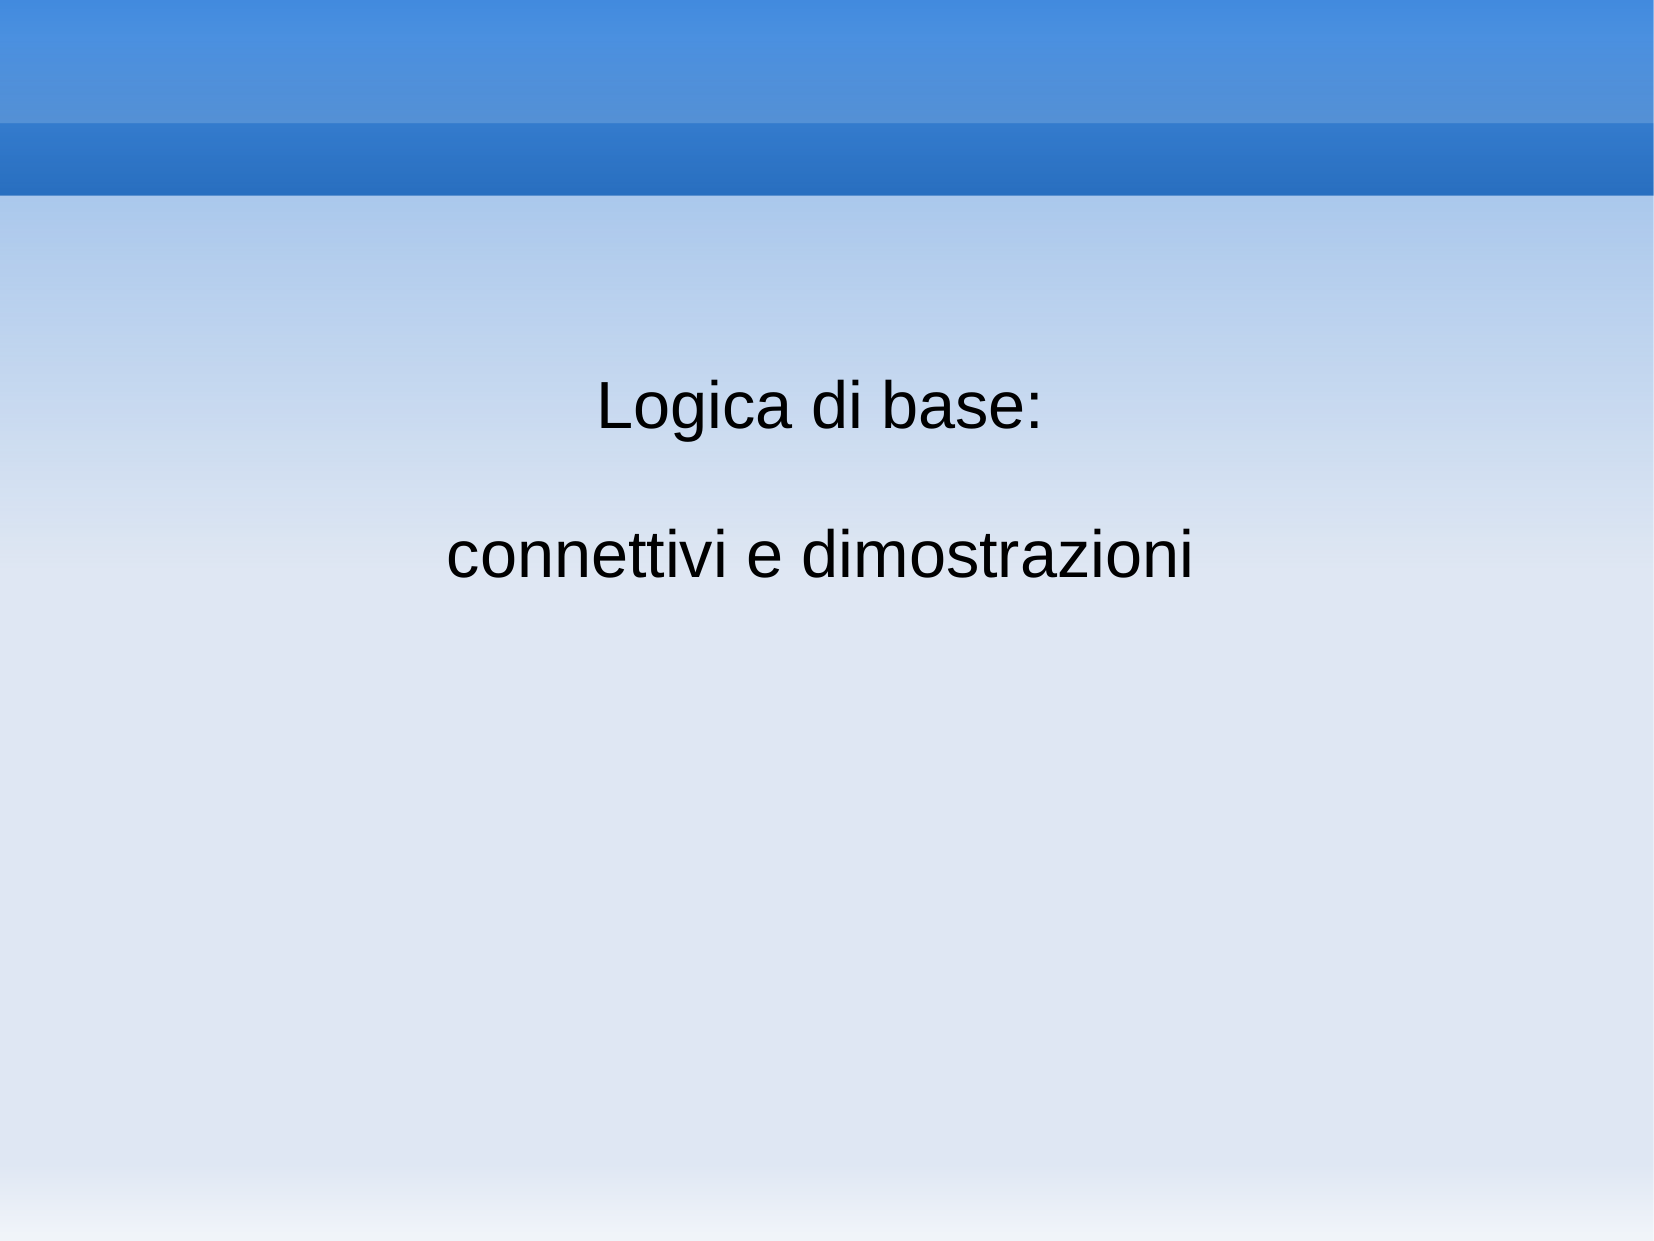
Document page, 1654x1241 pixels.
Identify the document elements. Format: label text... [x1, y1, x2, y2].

picture [0, 0, 1654, 1241]
subtitle Logica di base: connettivi e dimostrazioni [76, 0, 1565, 960]
